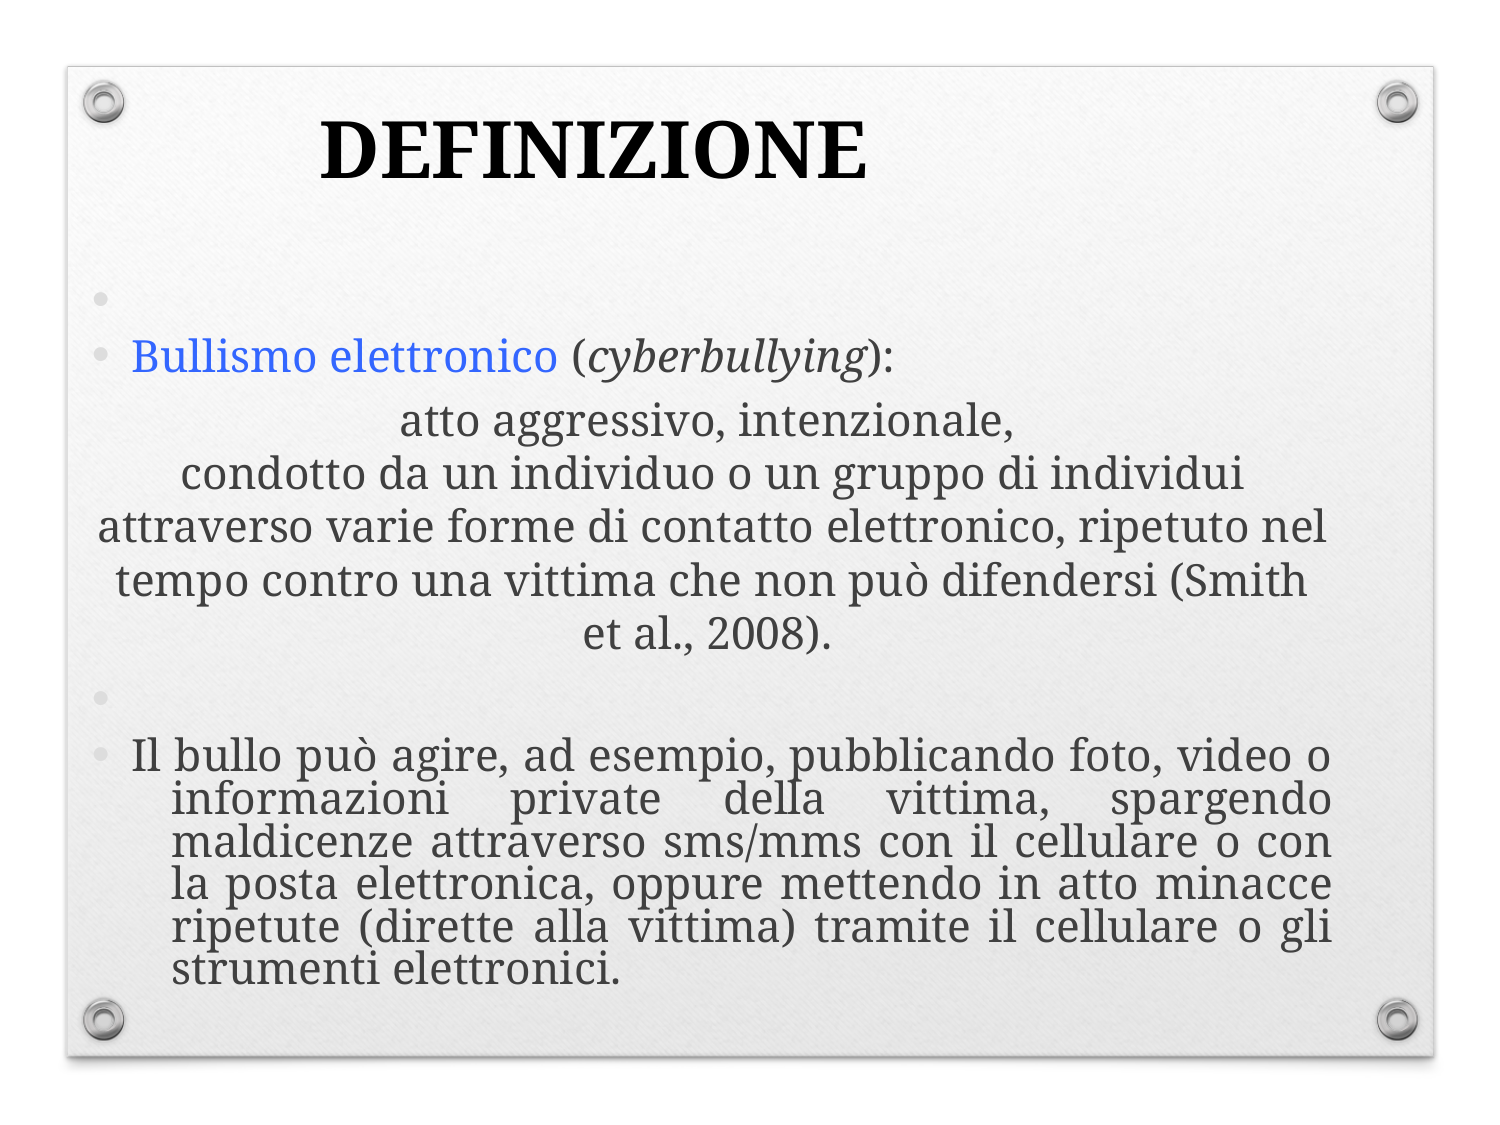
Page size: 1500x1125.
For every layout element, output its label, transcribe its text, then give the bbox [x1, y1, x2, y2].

list Bullismo elettronico (cyberbullying): atto aggressivo, intenzionale, condotto da un individuo o un gruppo di individui attraverso varie forme di contatto elettronico, ripetuto nel tempo contro una vittima che non può difendersi (Smith et al., 2008). Il bullo può agire, ad esempio, pubblicando foto, video o informazioni private della vittima, spargendo maldicenze attraverso sms/mms con il cellulare o con la posta elettronica, oppure mettendo in atto minacce ripetute (dirette alla vittima) tramite il cellulare o gli strumenti elettronici. [76, 262, 1351, 1005]
title definizione [0, 52, 1188, 241]
